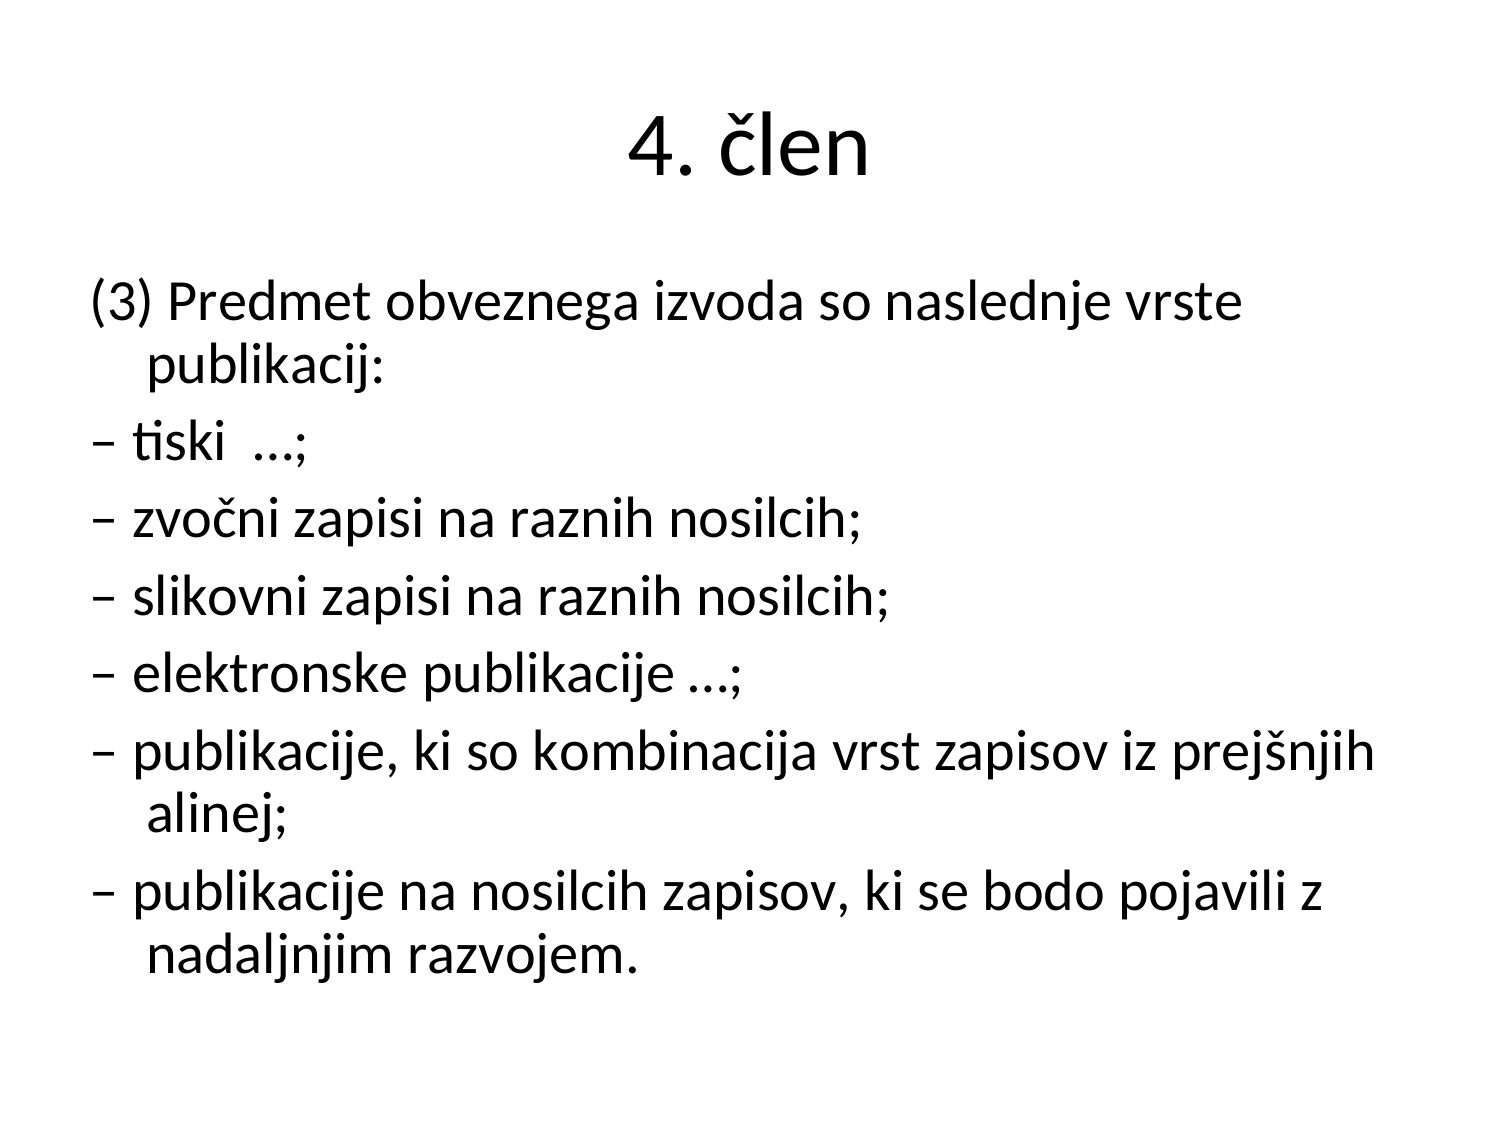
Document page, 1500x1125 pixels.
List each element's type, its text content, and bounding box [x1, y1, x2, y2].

list (3) Predmet obveznega izvoda so naslednje vrste publikacij: – tiski …; – zvočni zapisi na raznih nosilcih; – slikovni zapisi na raznih nosilcih; – elektronske publikacije …; – publikacije, ki so kombinacija vrst zapisov iz prejšnjih alinej; – publikacije na nosilcih zapisov, ki se bodo pojavili z nadaljnjim razvojem. [75, 262, 1426, 1006]
title 4. člen [75, 45, 1426, 233]
